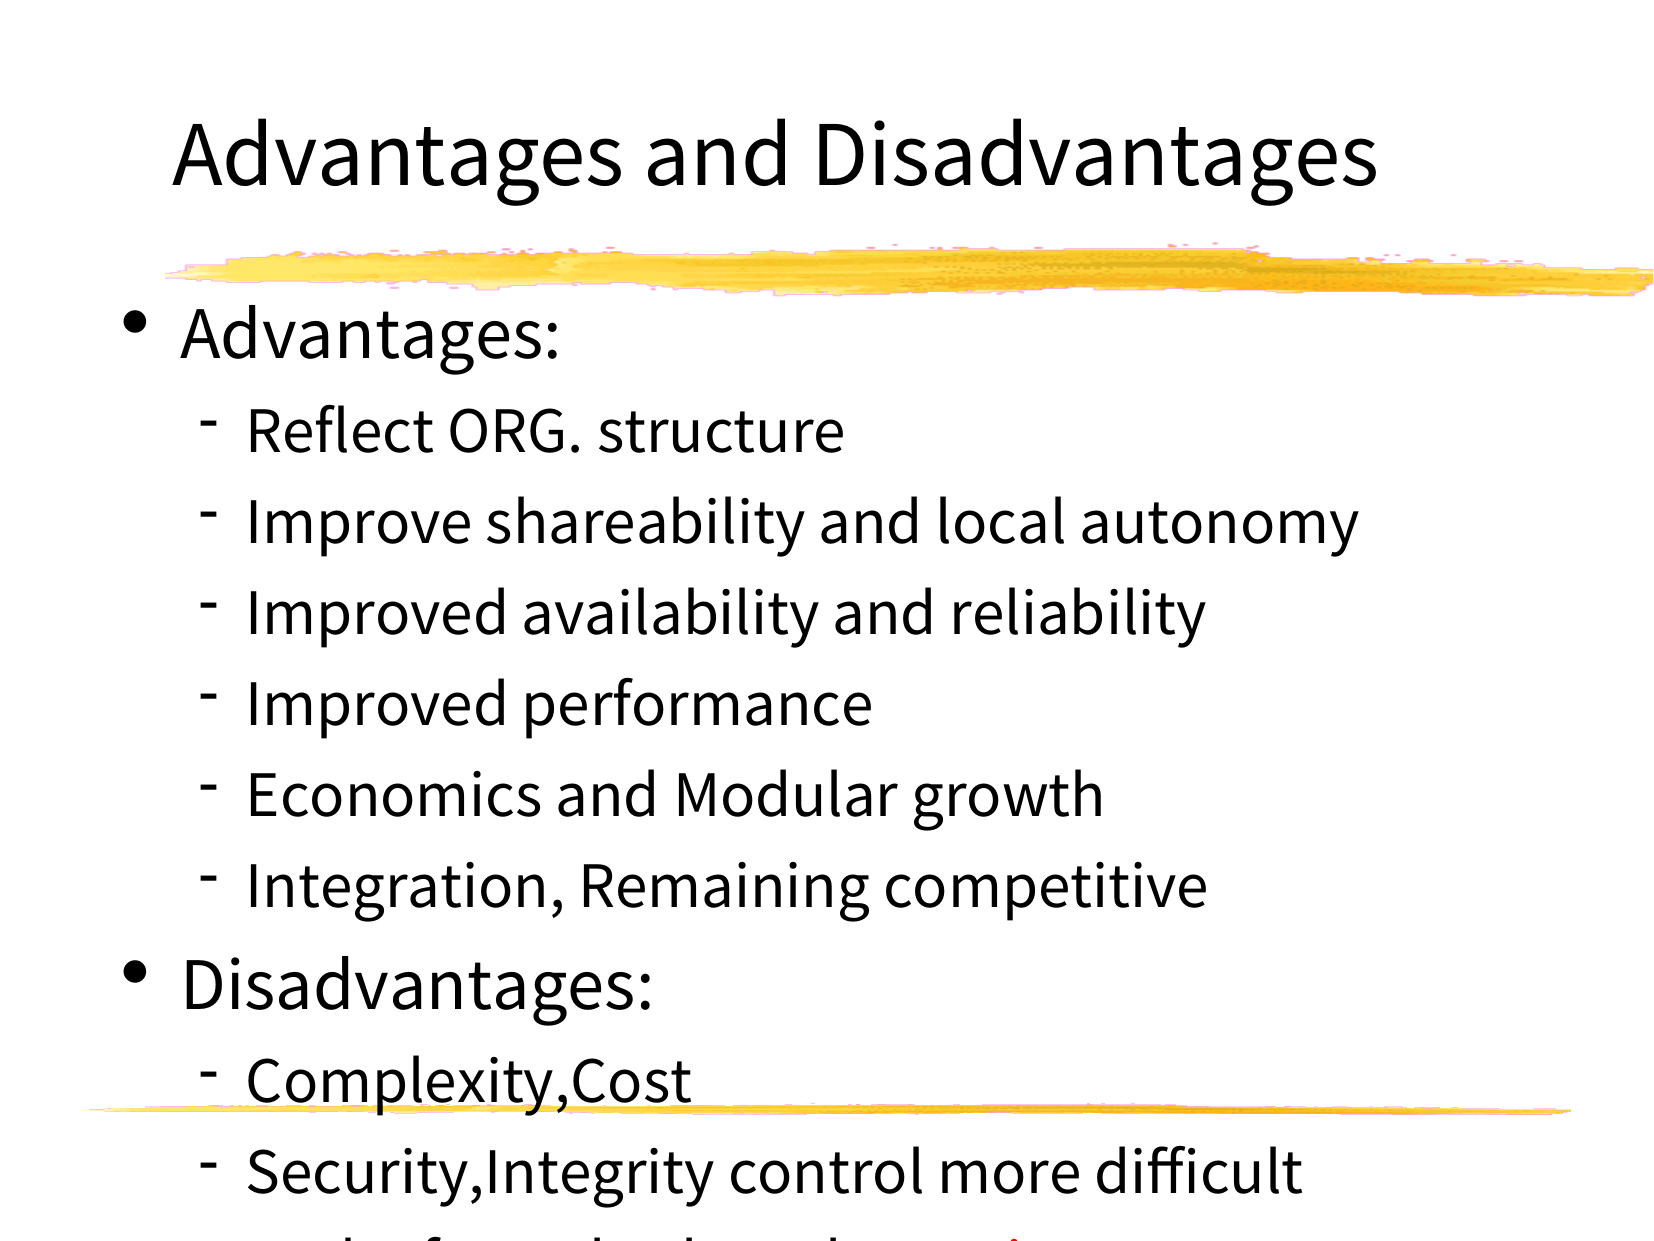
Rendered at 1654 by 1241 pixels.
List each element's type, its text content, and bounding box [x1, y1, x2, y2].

title Advantages and Disadvantages [73, 39, 1479, 249]
list Advantages: Reflect ORG. structure Improve shareability and local autonomy Improved availability and reliability Improved performance Economics and Modular growth Integration, Remaining competitive Disadvantages: Complexity,Cost Security,Integrity control more difficult Lack of standards and experience [124, 273, 1530, 1033]
picture [165, 237, 1654, 308]
picture [82, 1102, 1571, 1117]
